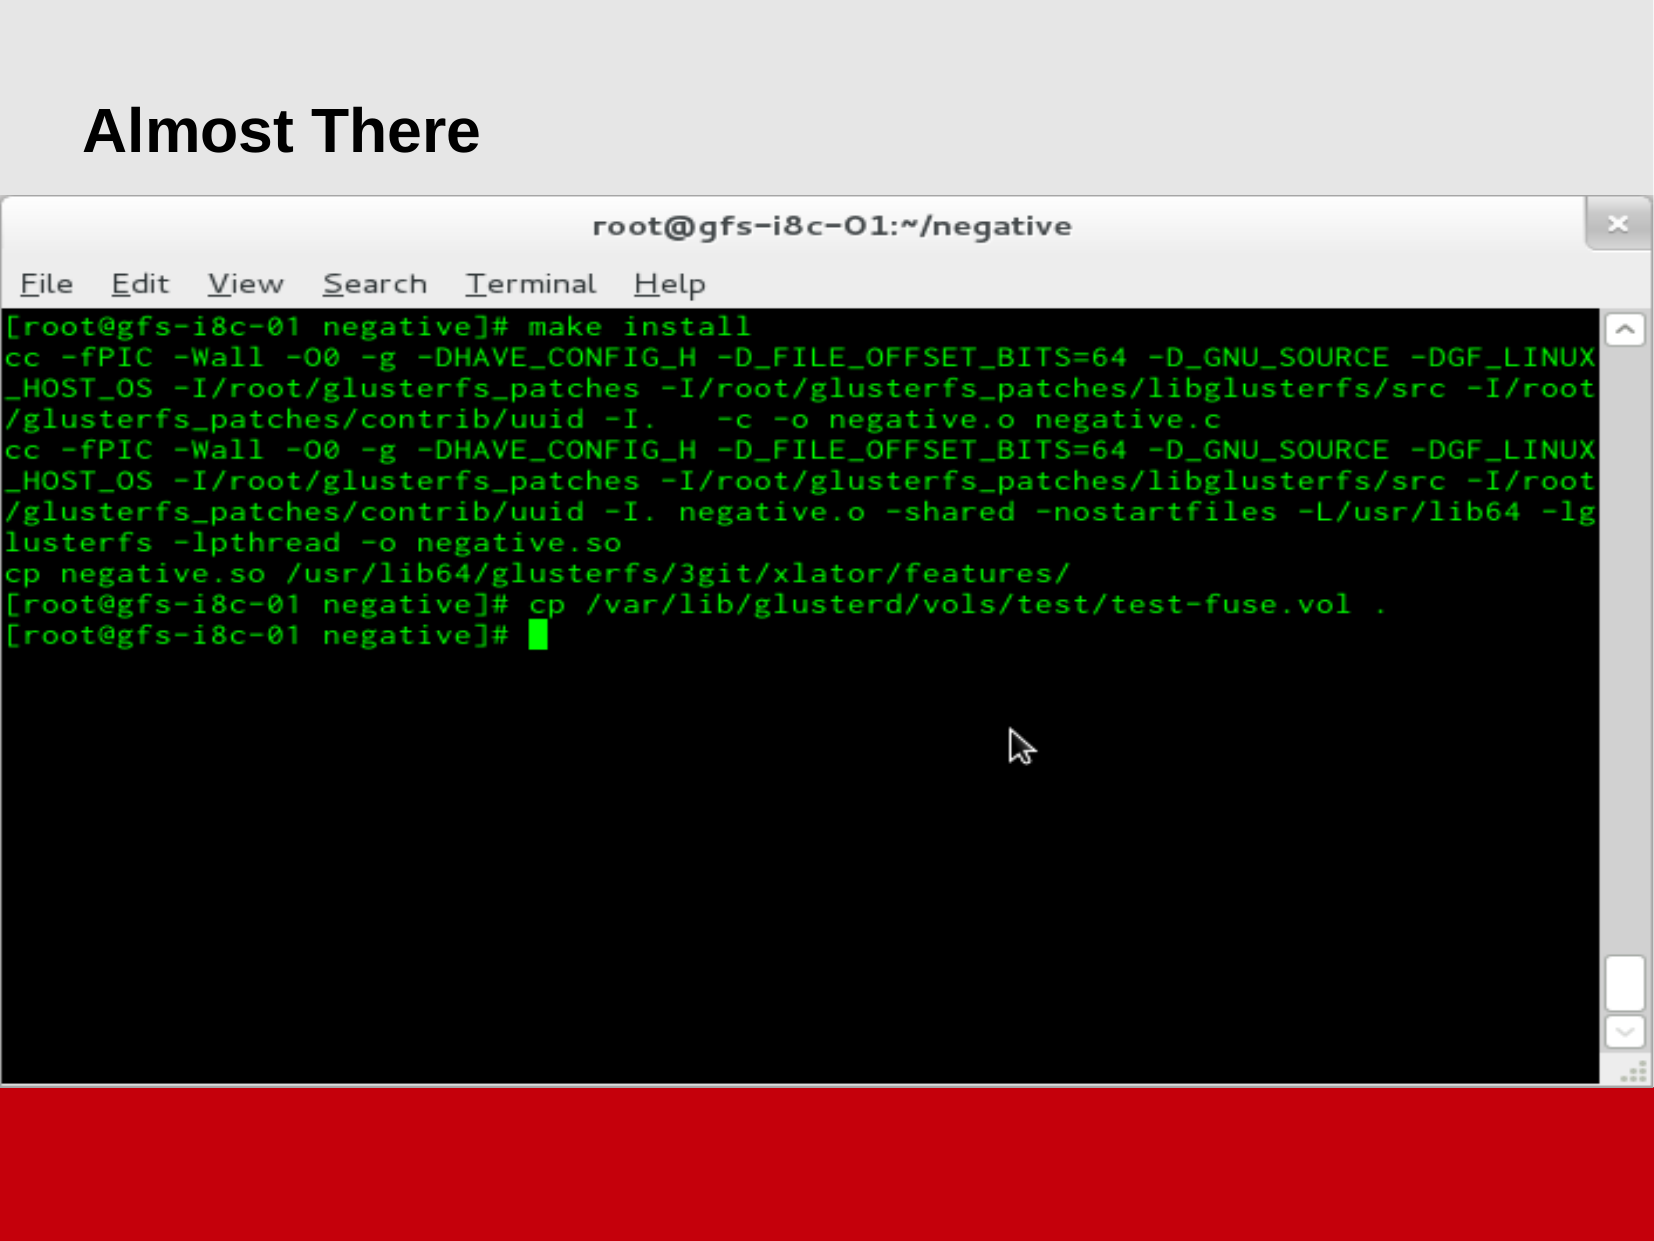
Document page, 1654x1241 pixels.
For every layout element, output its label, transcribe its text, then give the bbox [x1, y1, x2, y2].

title Almost There [82, 37, 1571, 195]
picture [0, 195, 1654, 1088]
